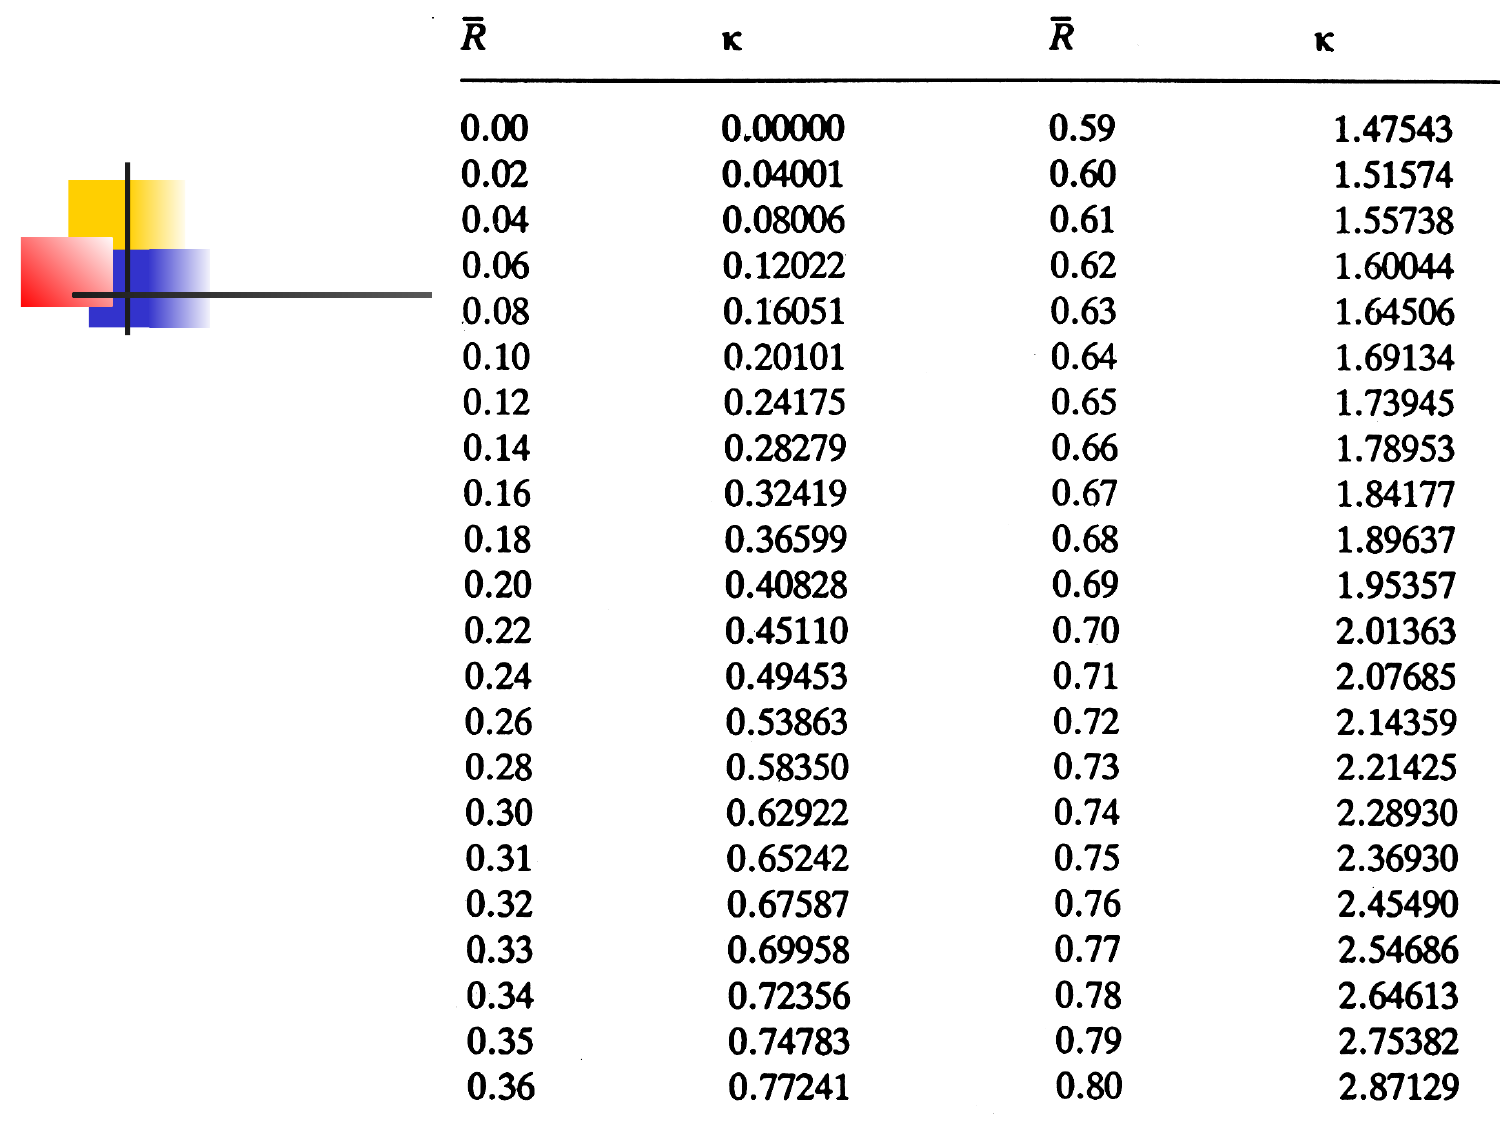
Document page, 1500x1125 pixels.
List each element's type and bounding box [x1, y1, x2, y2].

text_box [432, 0, 1500, 1125]
